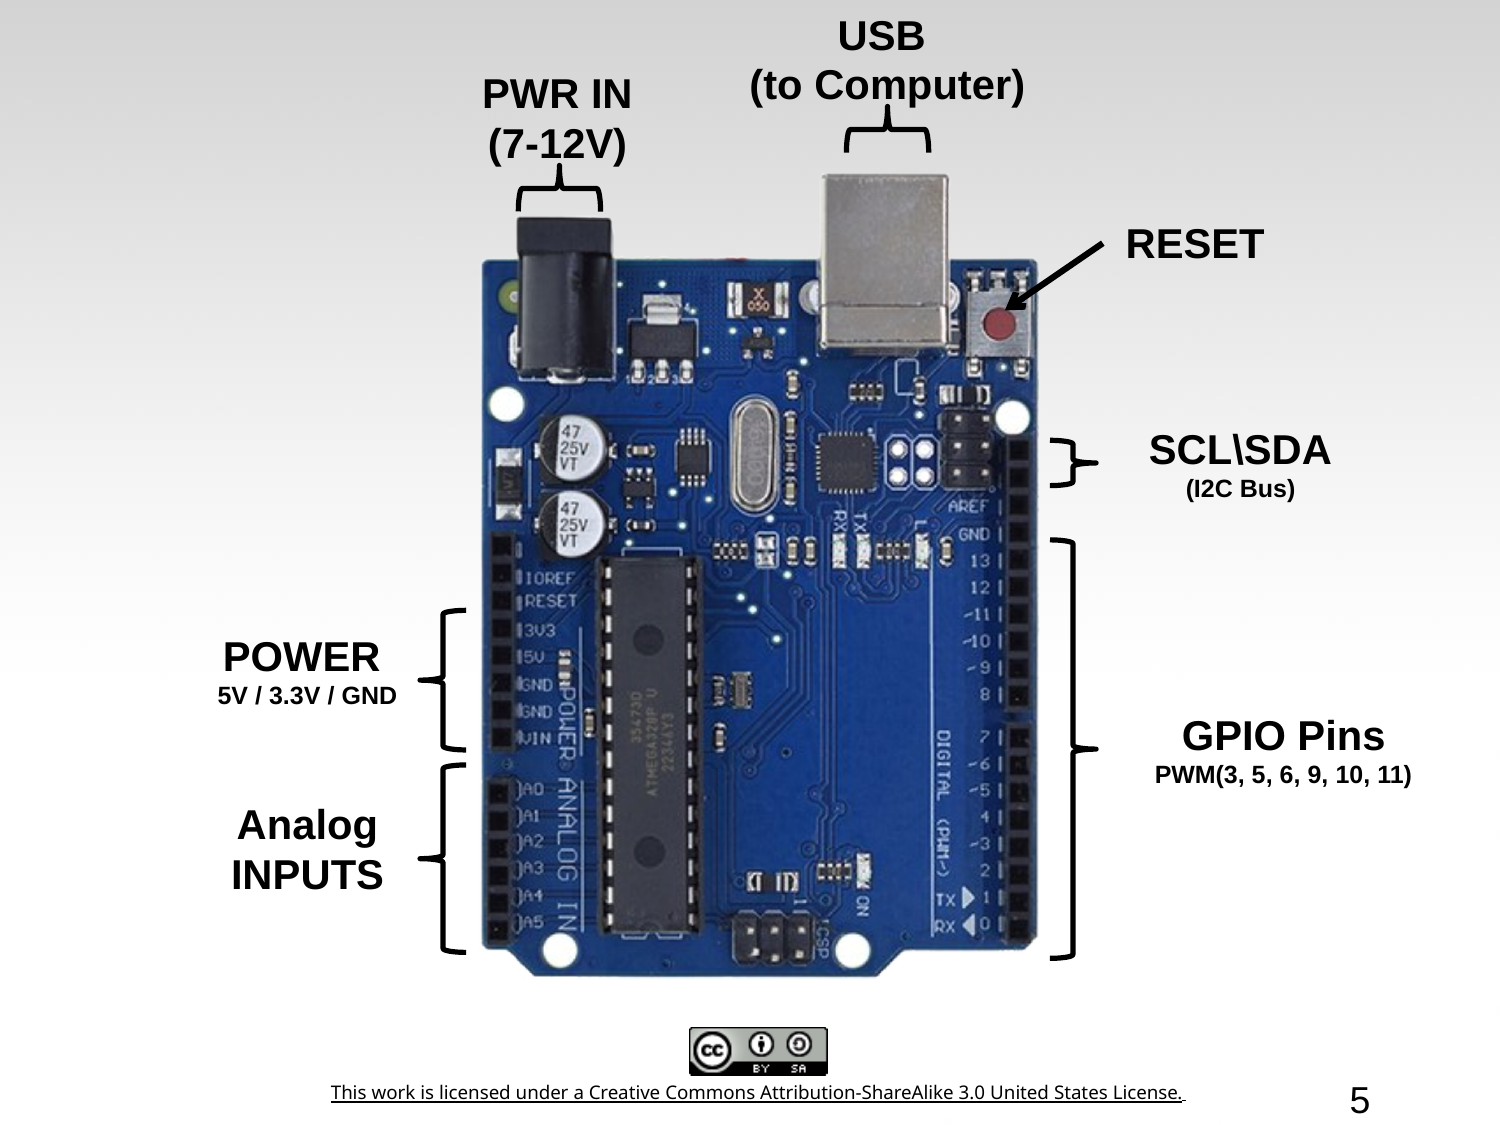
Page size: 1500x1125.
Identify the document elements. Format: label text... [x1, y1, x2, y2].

text_box SCL\SDA (I2C Bus) [1115, 415, 1366, 510]
picture [0, 0, 1500, 1125]
text_box GPIO Pins PWM(3, 5, 6, 9, 10, 11) [1112, 701, 1455, 796]
text_box RESET [1070, 209, 1321, 275]
text_box [1004, 243, 1103, 311]
text_box POWER 5V / 3.3V / GND [194, 622, 420, 717]
text_box USB (to Computer) [637, 0, 1138, 116]
text_box PWR IN (7-12V) [395, 59, 721, 175]
text_box Analog INPUTS [194, 790, 420, 906]
